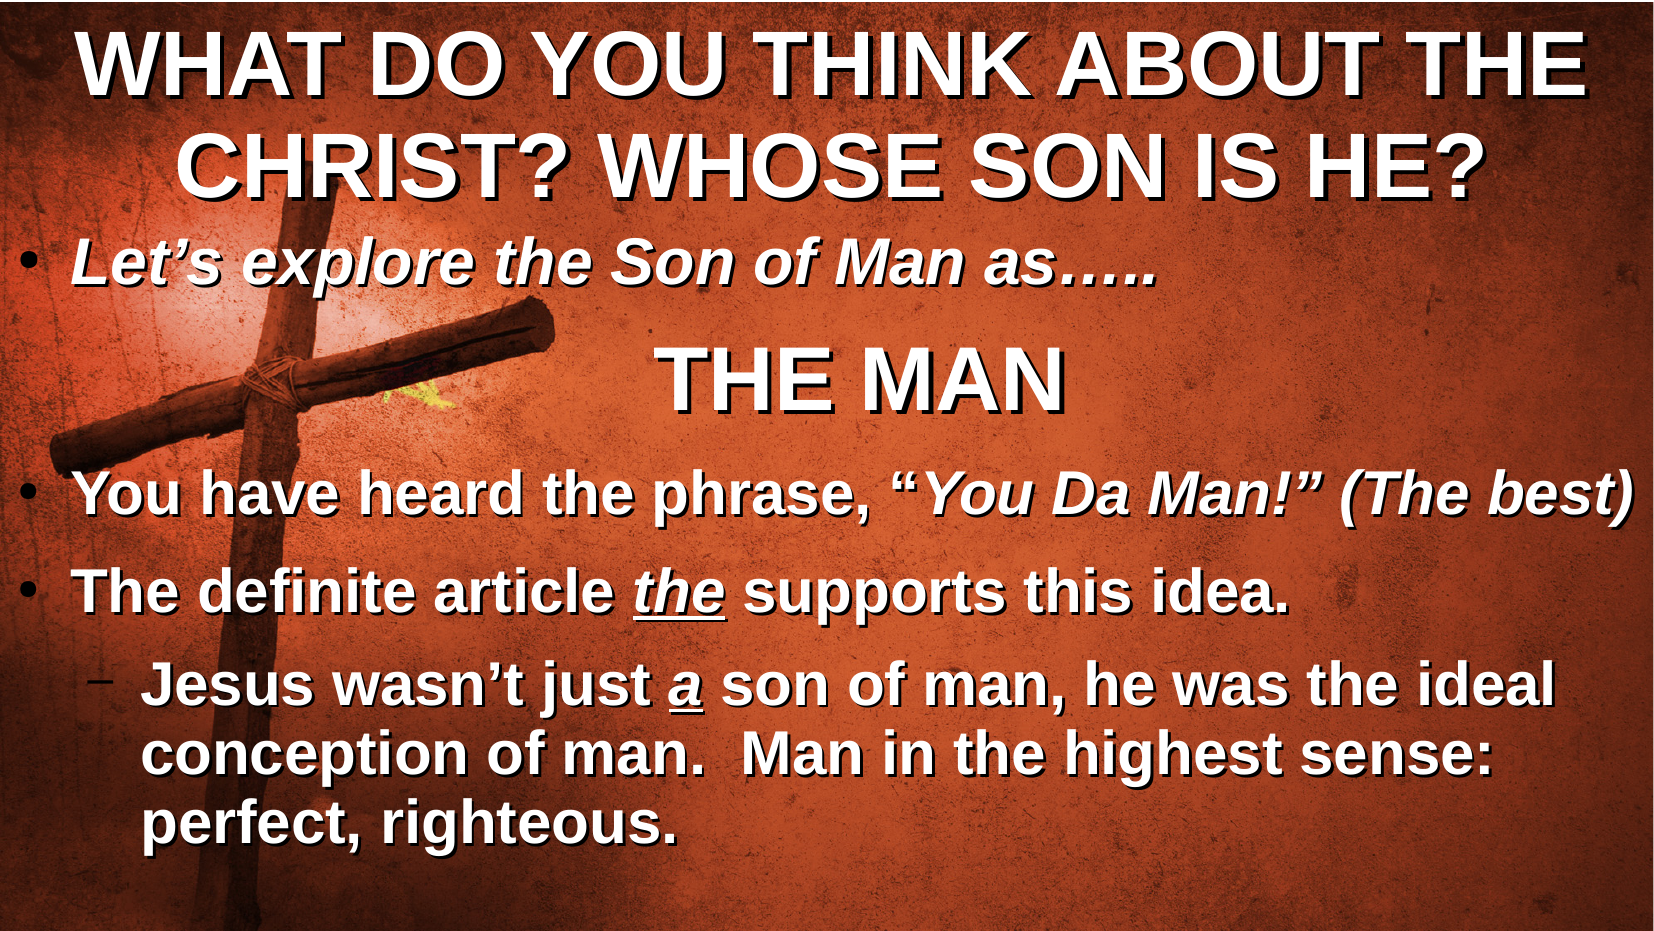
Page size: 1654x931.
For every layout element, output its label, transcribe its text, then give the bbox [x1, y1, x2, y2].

list Let’s explore the Son of Man as….. THE MAN You have heard the phrase, “You Da Man!” (The best) The definite article the supports this idea. Jesus wasn’t just a son of man, he was the ideal conception of man. Man in the highest sense: perfect, righteous. [0, 225, 1651, 931]
picture [0, 2, 1654, 931]
title WHAT DO YOU THINK ABOUT THE CHRIST? WHOSE SON IS HE? [15, 12, 1651, 218]
